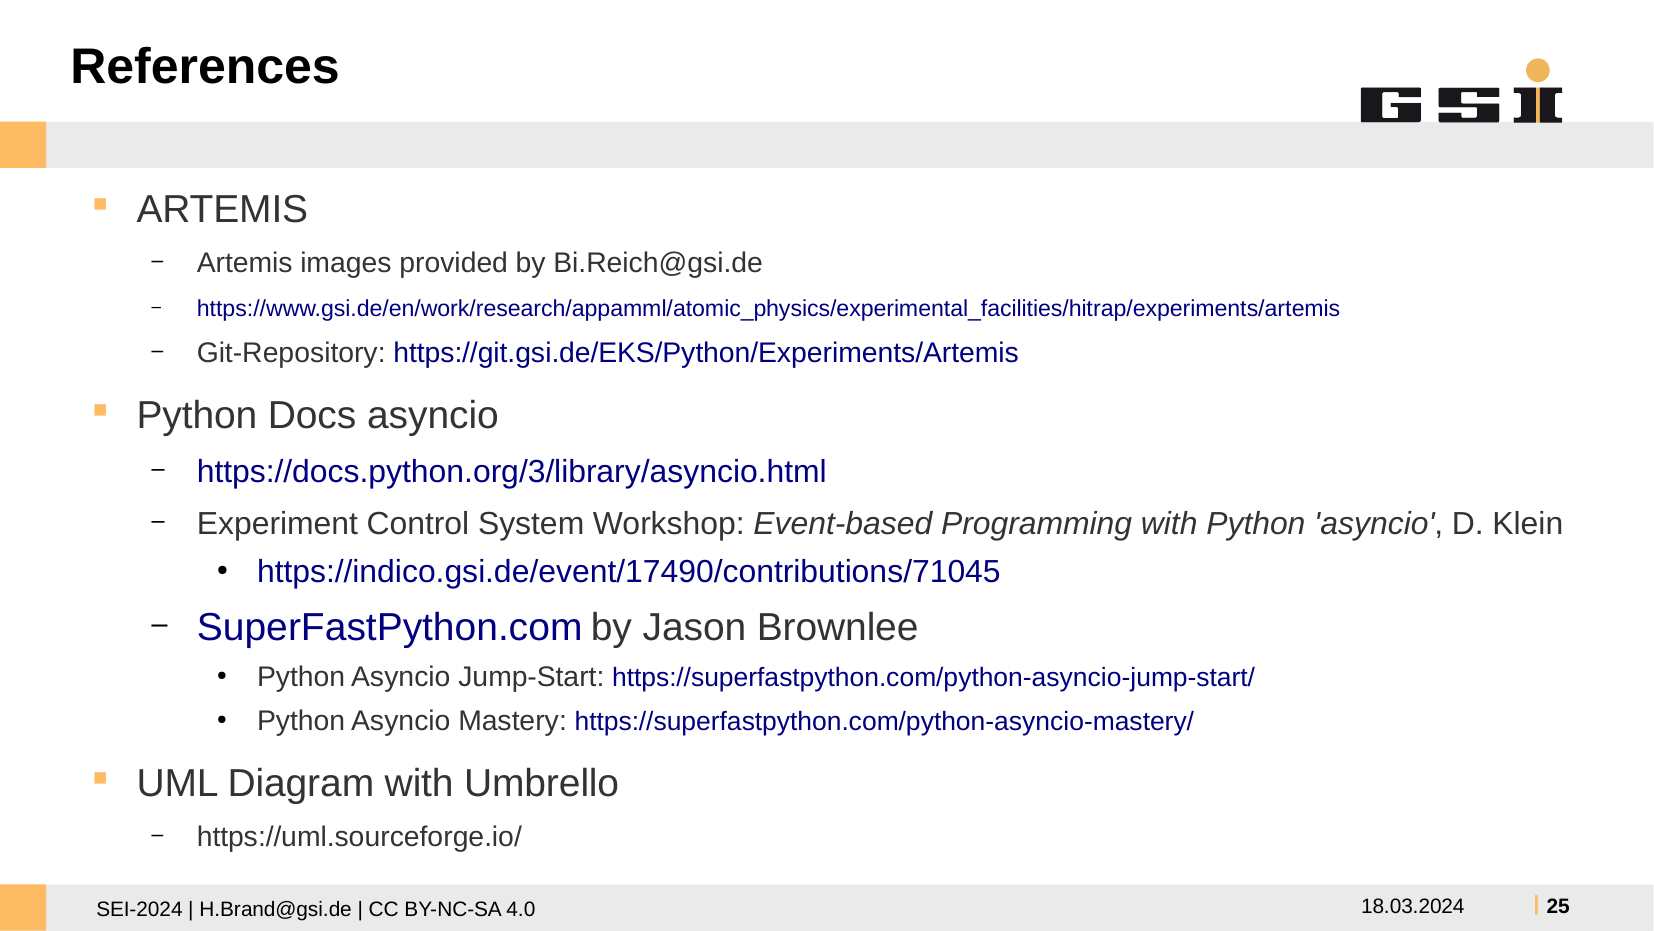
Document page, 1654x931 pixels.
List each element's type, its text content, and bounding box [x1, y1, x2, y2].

title References [70, 13, 1081, 120]
list ARTEMIS Artemis images provided by Bi.Reich@gsi.de https://www.gsi.de/en/work/research/appamml/atomic_physics/experimental_facilities/hitrap/experiments/artemis Git-Repository: https://git.gsi.de/EKS/Python/Experiments/Artemis Python Docs asyncio https://docs.python.org/3/library/asyncio.html Experiment Control System Workshop: Event-based Programming with Python 'asyncio', D. Klein https://indico.gsi.de/event/17490/contributions/71045 SuperFastPython.com by Jason Brownlee Python Asyncio Jump-Start: https://superfastpython.com/python-asyncio-jump-start/ Python Asyncio Mastery: https://superfastpython.com/python-asyncio-mastery/ UML Diagram with Umbrello https://uml.sourceforge.io/ [76, 187, 1580, 878]
picture [1359, 56, 1564, 125]
